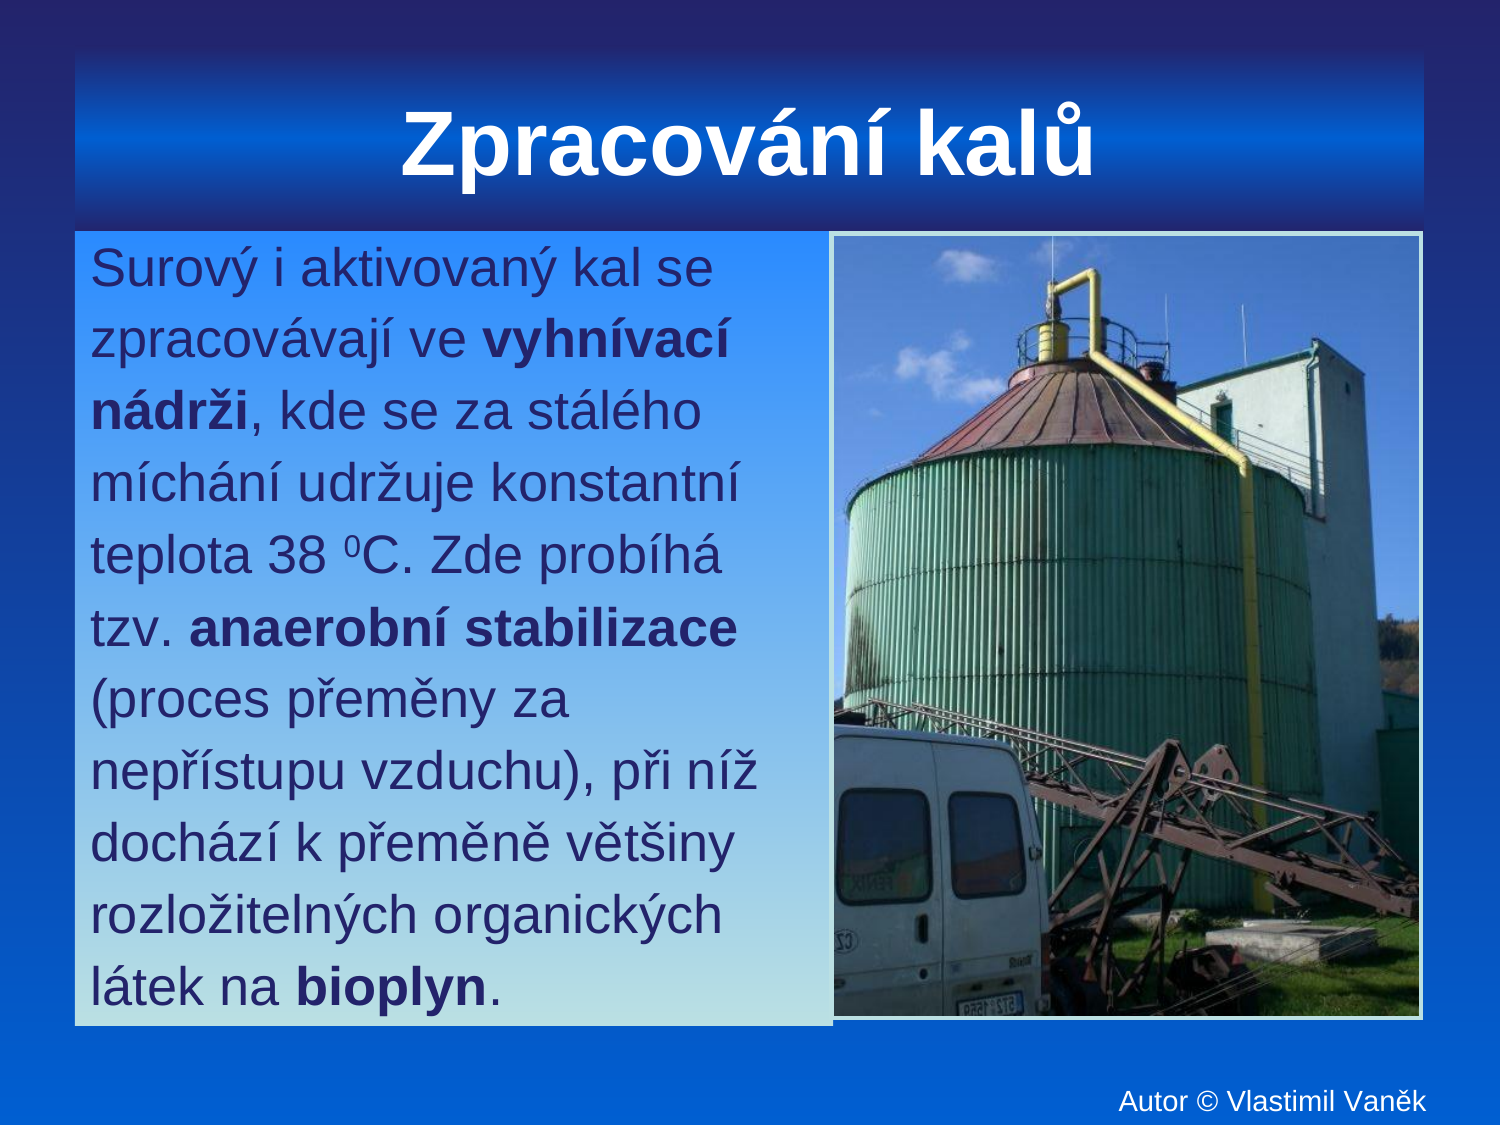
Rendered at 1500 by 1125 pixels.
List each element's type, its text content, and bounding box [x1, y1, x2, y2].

picture [834, 235, 1419, 1016]
list Surový i aktivovaný kal se zpracovávají ve vyhnívací nádrži, kde se za stálého míchání udržuje konstantní teplota 38 0C. Zde probíhá tzv. anaerobní stabilizace (proces přeměny za nepřístupu vzduchu), při níž dochází k přeměně většiny rozložitelných organických látek na bioplyn. [74, 231, 834, 1026]
title Zpracování kalů [75, 45, 1424, 233]
text_box Autor © Vlastimil Vaněk [1103, 1074, 1442, 1125]
